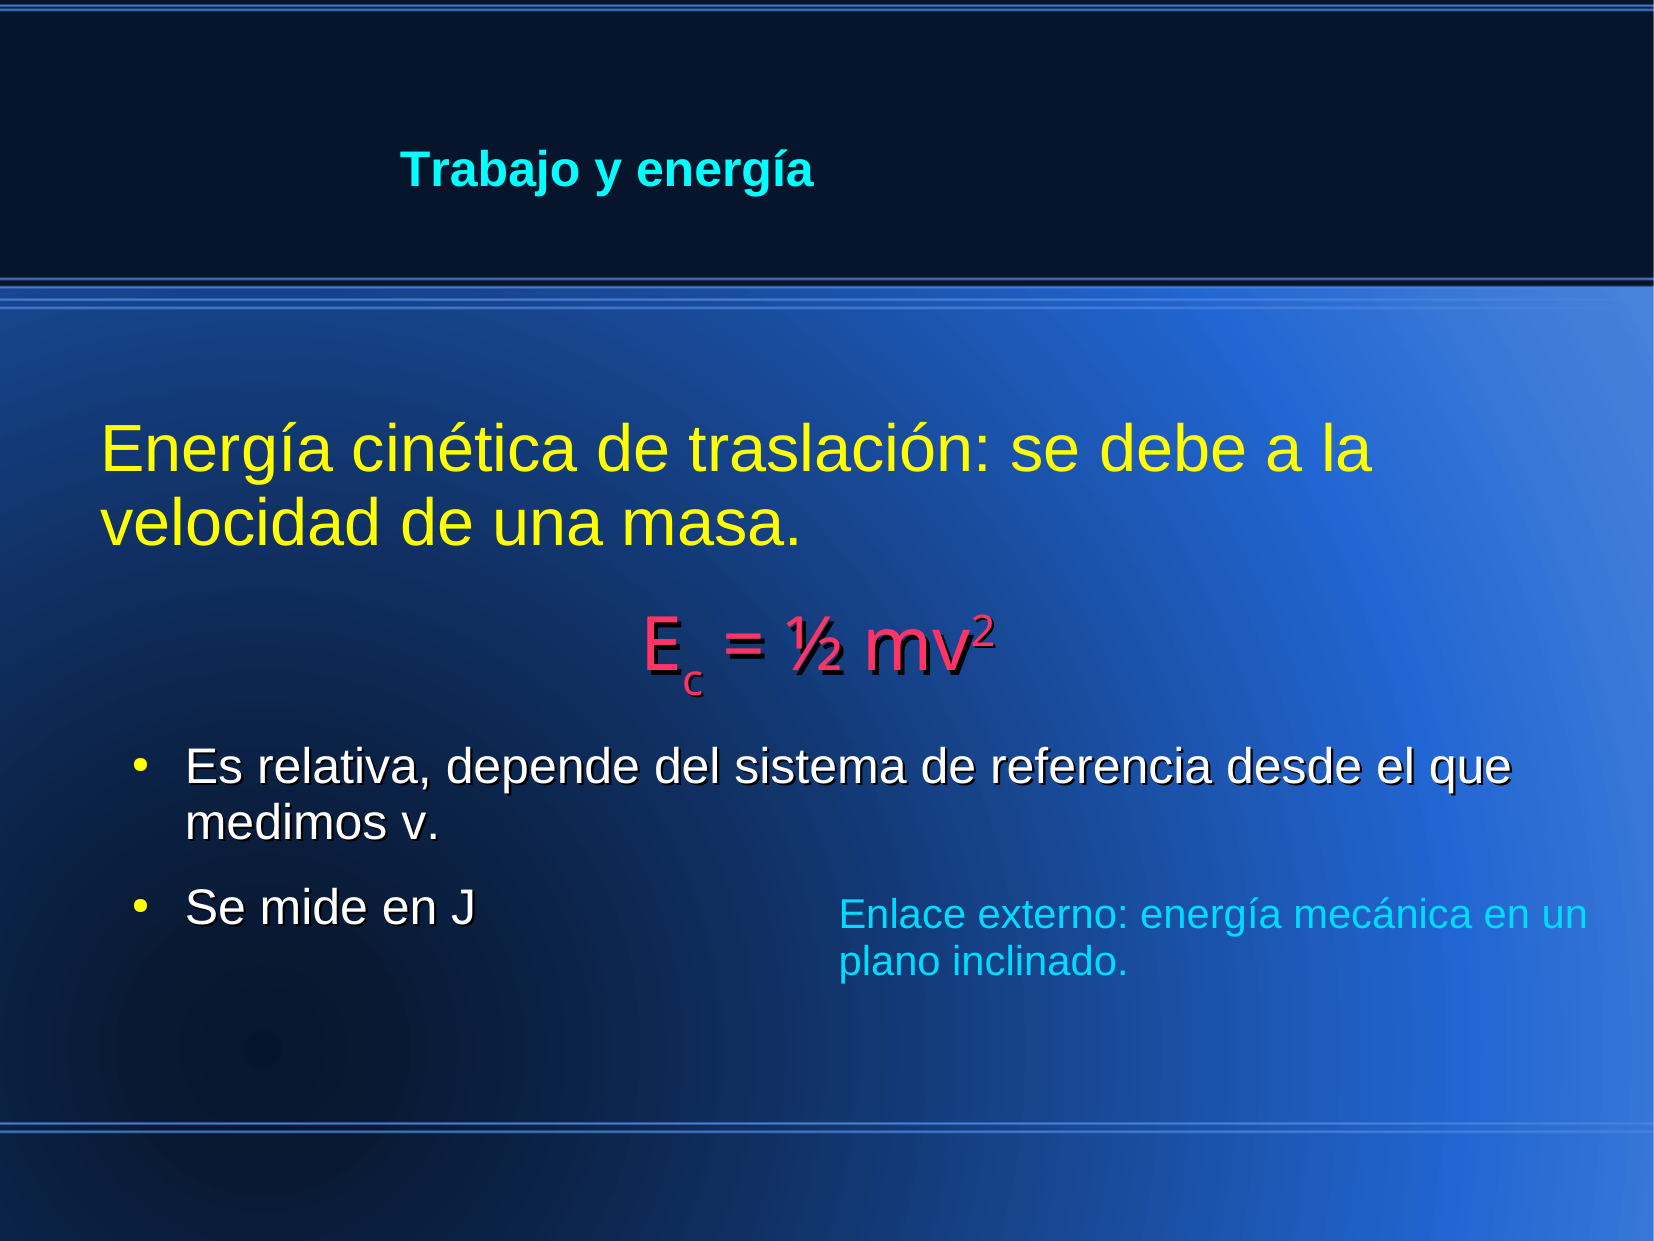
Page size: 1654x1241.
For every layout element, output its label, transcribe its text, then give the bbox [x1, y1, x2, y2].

picture [0, 0, 1654, 1241]
title Trabajo y energía [32, 118, 1182, 220]
text_box Ec = ½ mv2 [265, 590, 1300, 708]
text_box Es relativa, depende del sistema de referencia desde el que medimos v. Se mide en J [113, 738, 1595, 937]
list Enlace externo: energía mecánica en un plano inclinado. [767, 891, 1625, 1004]
list Energía cinética de traslación: se debe a la velocidad de una masa. [29, 306, 1595, 562]
